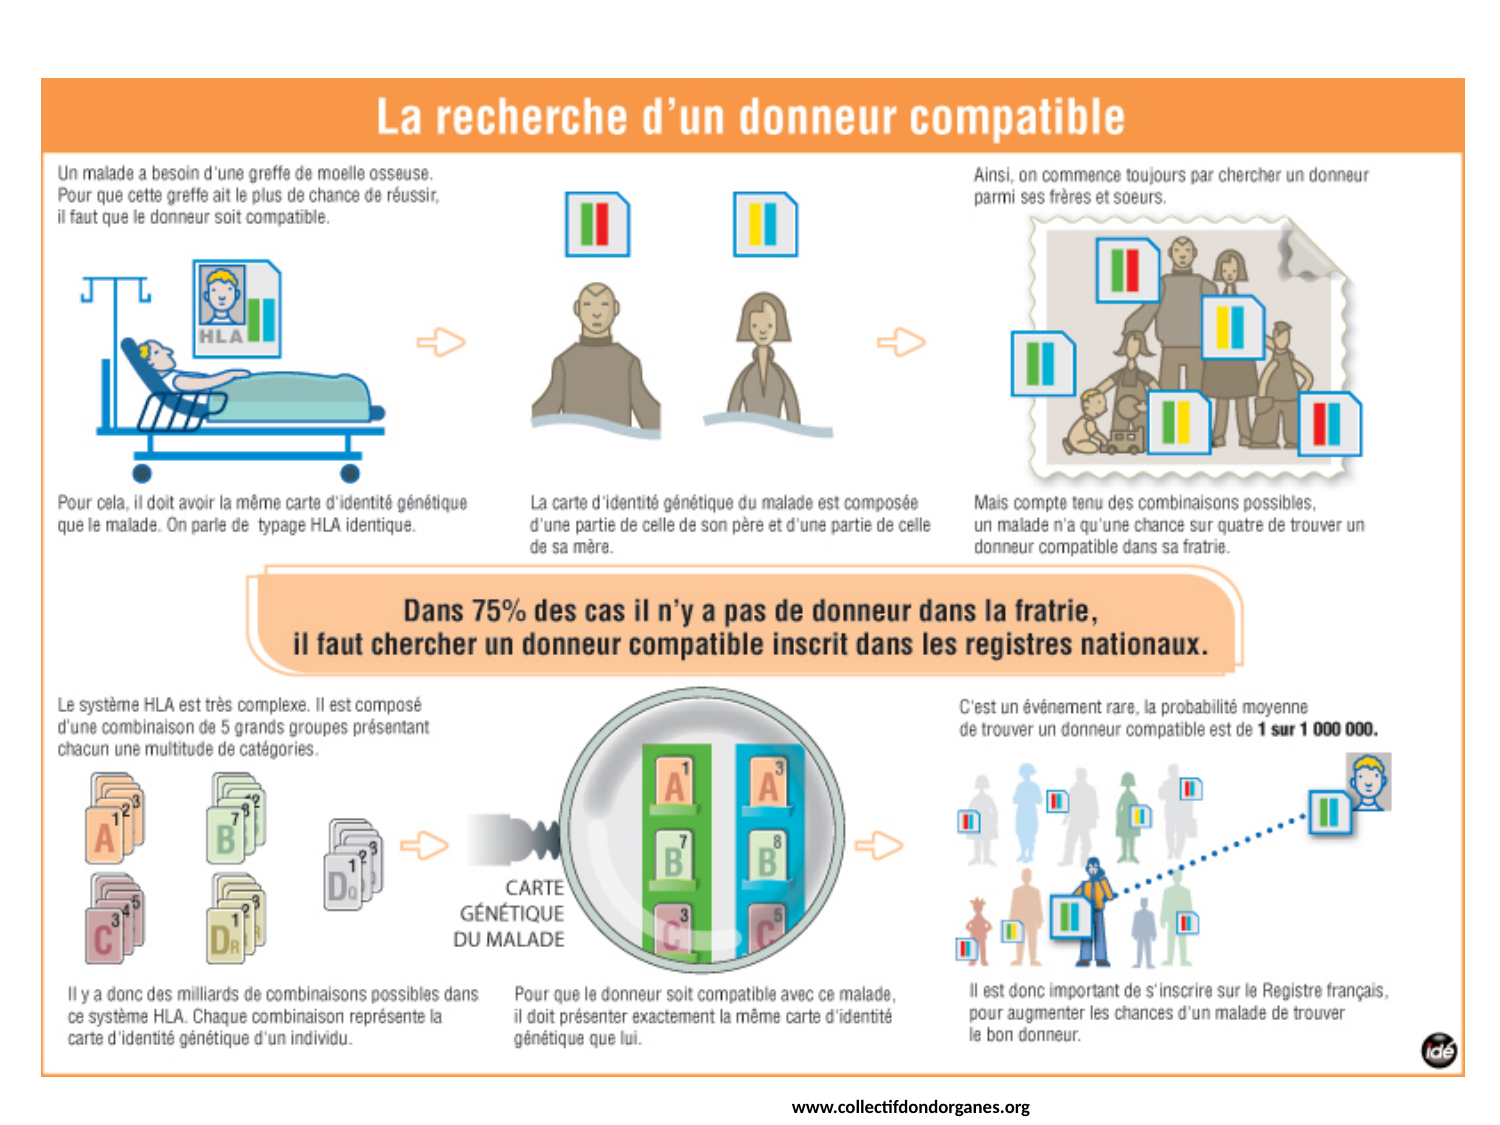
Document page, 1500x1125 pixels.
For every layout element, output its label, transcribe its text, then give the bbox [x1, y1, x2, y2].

text_box www.collectifdondorganes.org [777, 1087, 1046, 1125]
picture [41, 78, 1465, 1077]
